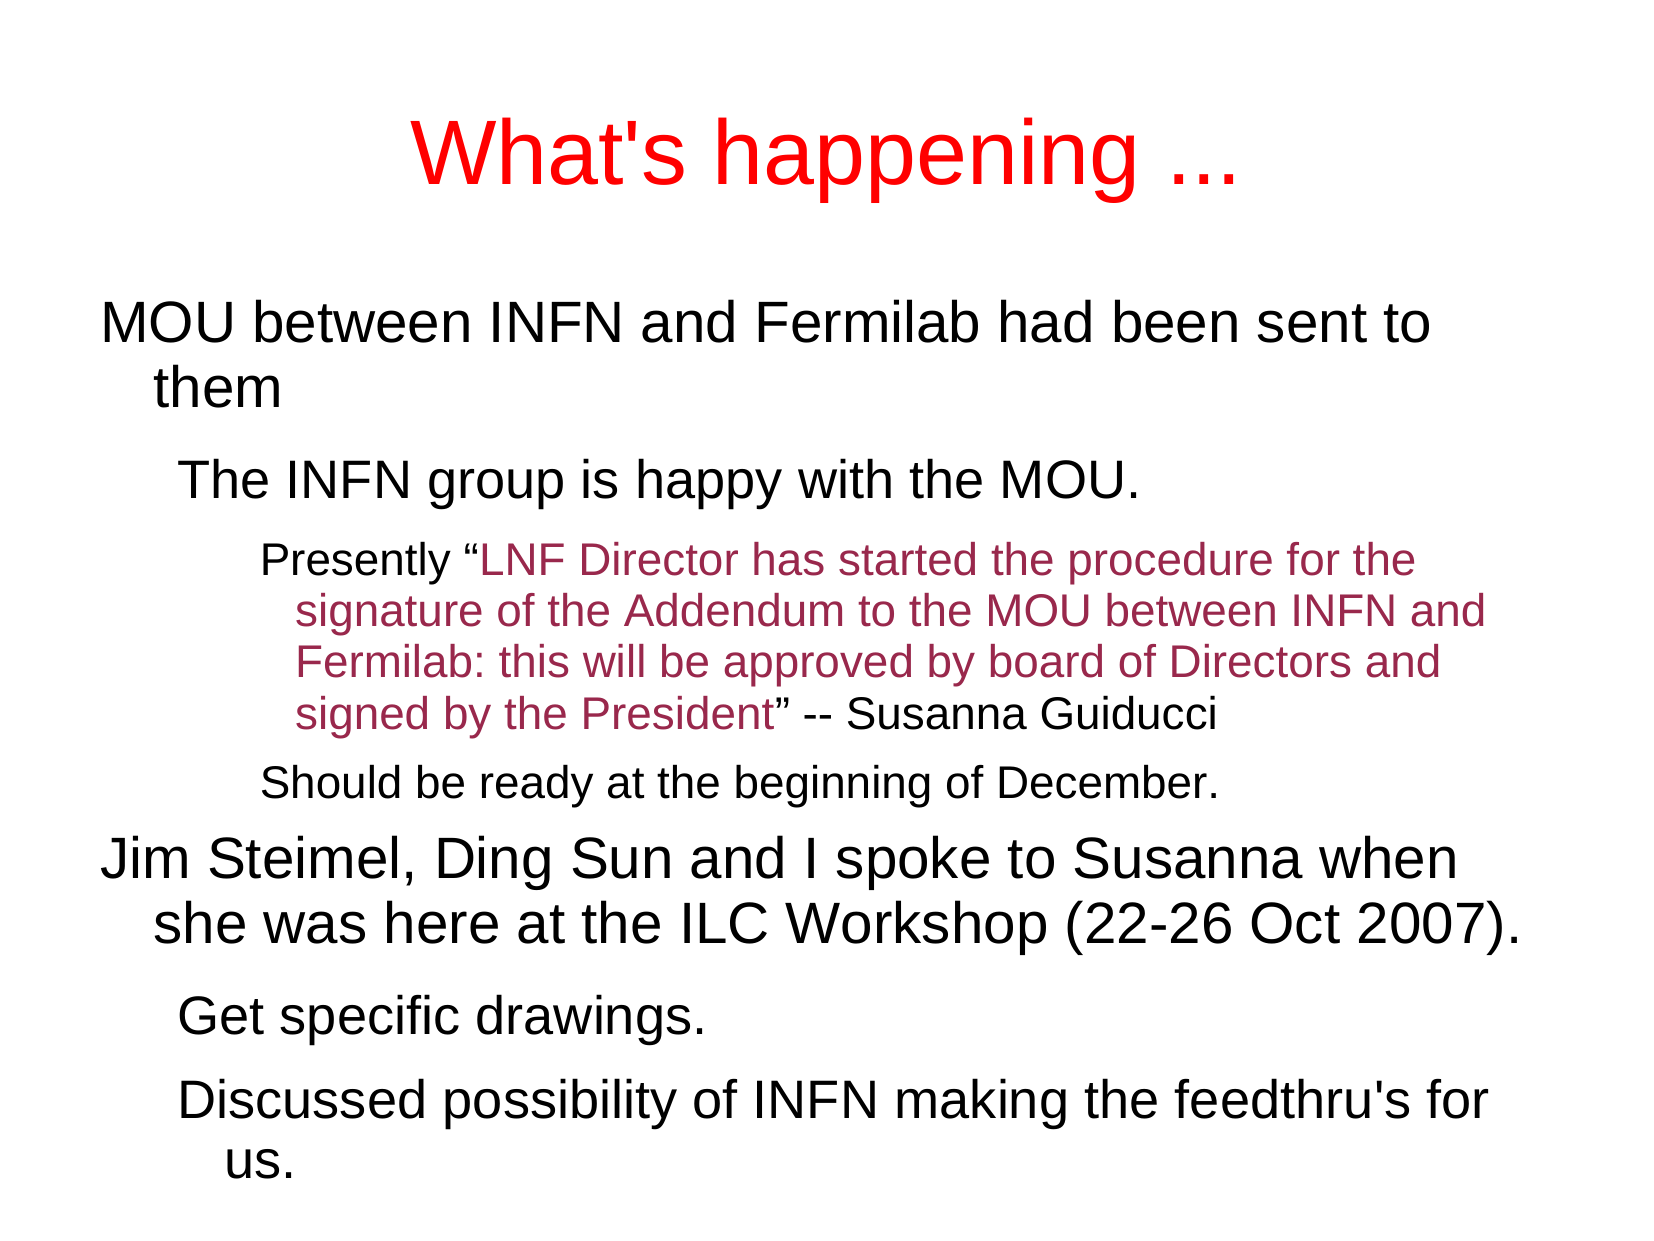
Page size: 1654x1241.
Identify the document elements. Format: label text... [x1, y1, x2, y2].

list MOU between INFN and Fermilab had been sent to them The INFN group is happy with the MOU. Presently “LNF Director has started the procedure for the signature of the Addendum to the MOU between INFN and Fermilab: this will be approved by board of Directors and signed by the President” -- Susanna Guiducci Should be ready at the beginning of December. Jim Steimel, Ding Sun and I spoke to Susanna when she was here at the ILC Workshop (22-26 Oct 2007). Get specific drawings. Discussed possibility of INFN making the feedthru's for us. [82, 290, 1571, 1191]
title What's happening ... [82, 49, 1571, 257]
